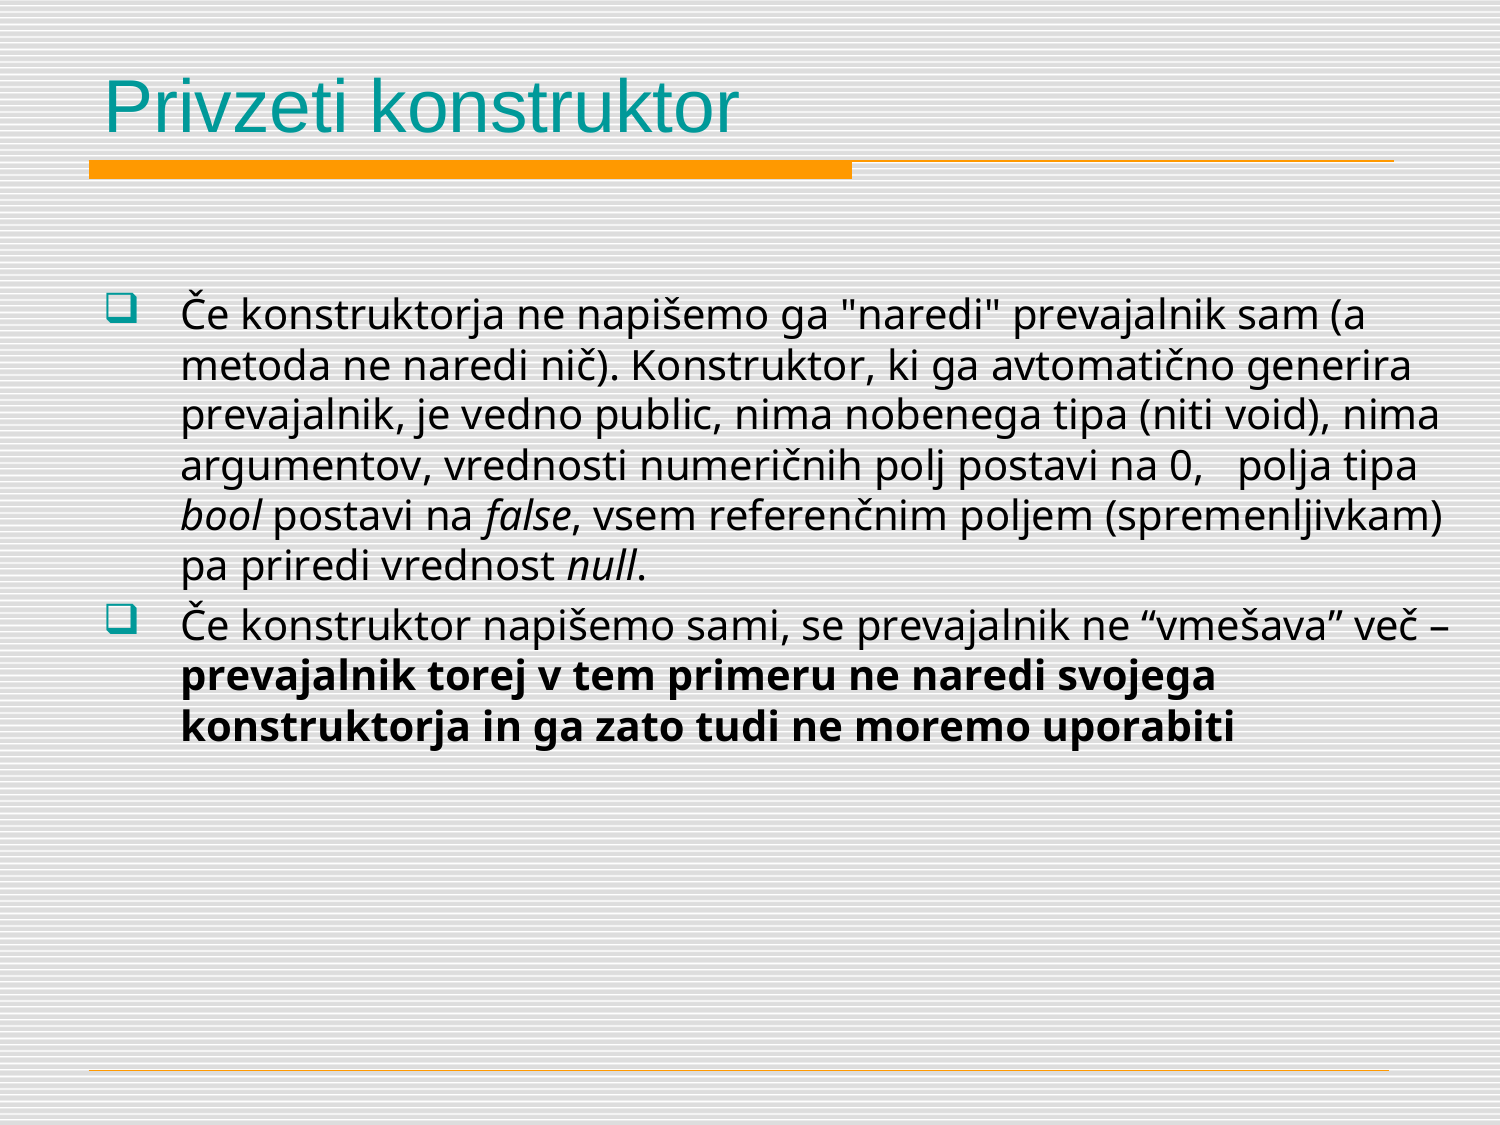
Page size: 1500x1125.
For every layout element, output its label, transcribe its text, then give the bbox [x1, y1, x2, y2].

picture [0, 0, 1500, 1125]
title Privzeti konstruktor [88, 42, 1401, 155]
list Če konstruktorja ne napišemo ga "naredi" prevajalnik sam (a metoda ne naredi nič). Konstruktor, ki ga avtomatično generira prevajalnik, je vedno public, nima nobenega tipa (niti void), nima argumentov, vrednosti numeričnih polj postavi na 0, polja tipa bool postavi na false, vsem referenčnim poljem (spremenljivkam) pa priredi vrednost null. Če konstruktor napišemo sami, se prevajalnik ne “vmešava” več – prevajalnik torej v tem primeru ne naredi svojega konstruktorja in ga zato tudi ne moremo uporabiti [88, 220, 1483, 1059]
